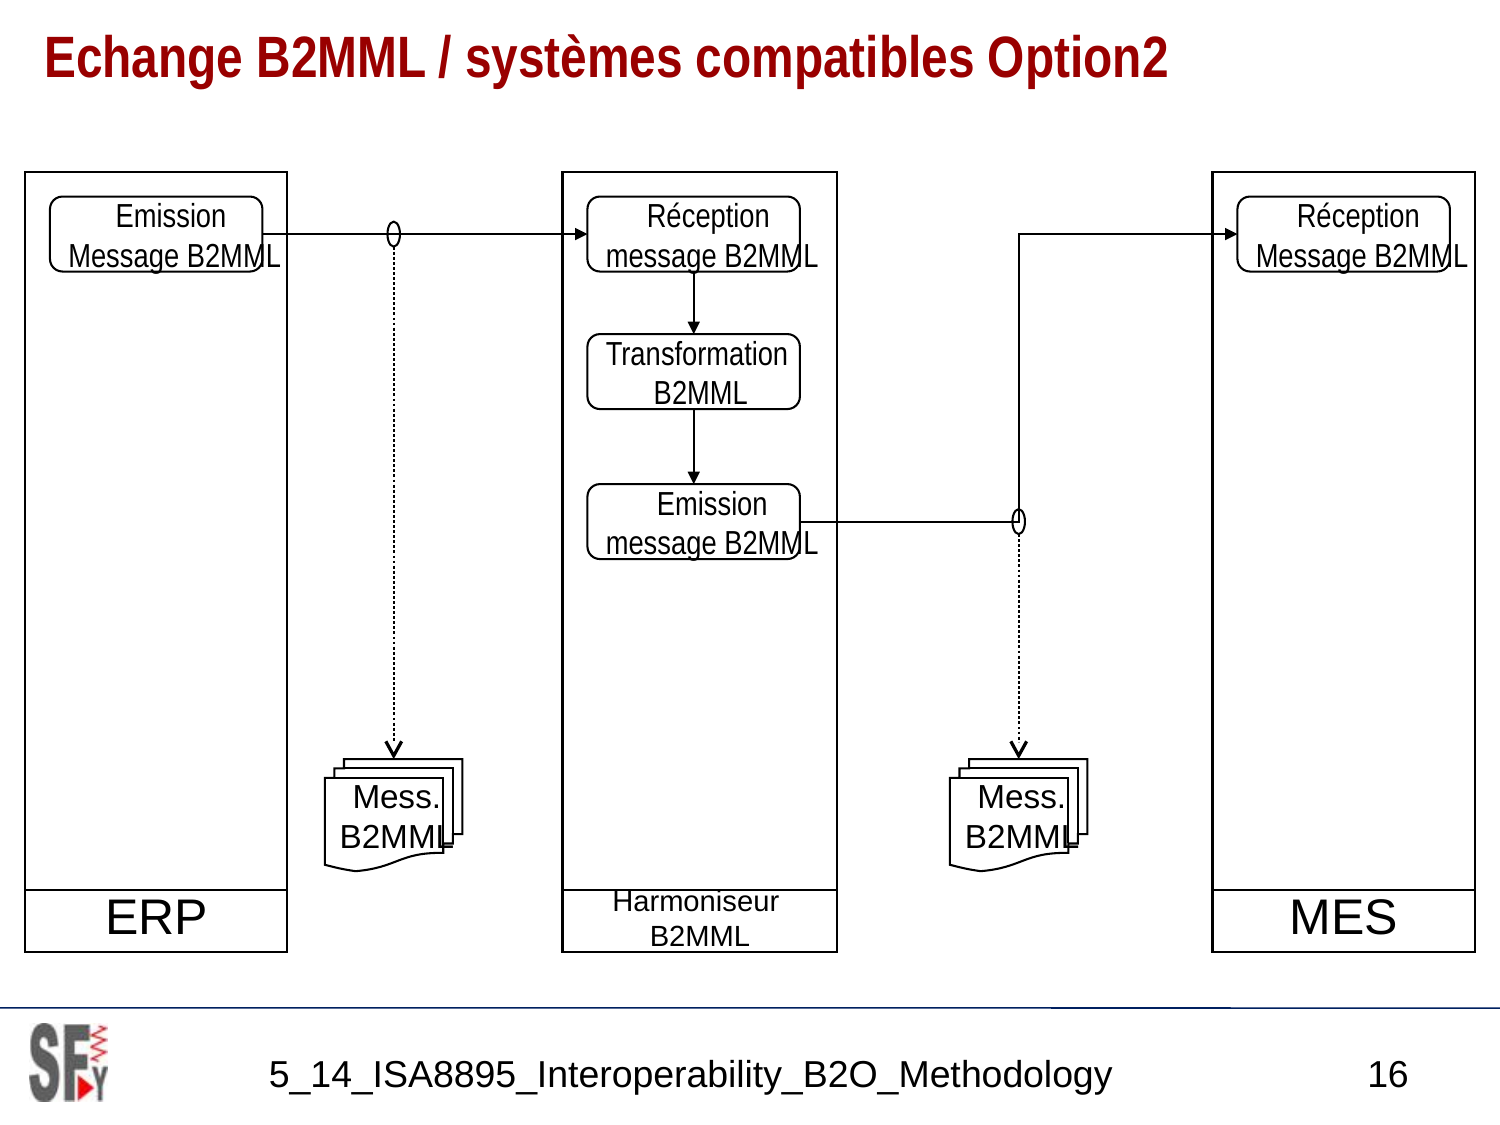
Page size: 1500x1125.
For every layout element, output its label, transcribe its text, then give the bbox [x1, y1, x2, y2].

text_box Mess. B2MML [324, 759, 463, 872]
title Echange B2MML / systèmes compatibles Option2 [29, 12, 1471, 138]
text_box Harmoniseur B2MML [562, 171, 838, 889]
text_box Mess. B2MML [949, 759, 1088, 872]
text_box ERP [24, 171, 288, 889]
slide_number <numéro> [1352, 1034, 1490, 1103]
text_box Réception Message B2MML [1237, 196, 1450, 272]
text_box Transformation B2MML [587, 334, 800, 410]
text_box Emission Message B2MML [49, 196, 263, 272]
text_box ERP [26, 891, 286, 951]
text_box Harmoniseur B2MML [564, 891, 836, 951]
text_box Réception message B2MML [587, 196, 800, 272]
text_box Emission message B2MML [587, 484, 800, 560]
text_box MES [1214, 891, 1474, 951]
text_box MES [1212, 171, 1475, 889]
picture [29, 1023, 108, 1102]
footer 5_14_ISA8895_Interoperability_B2O_Methodology [253, 1034, 1336, 1103]
